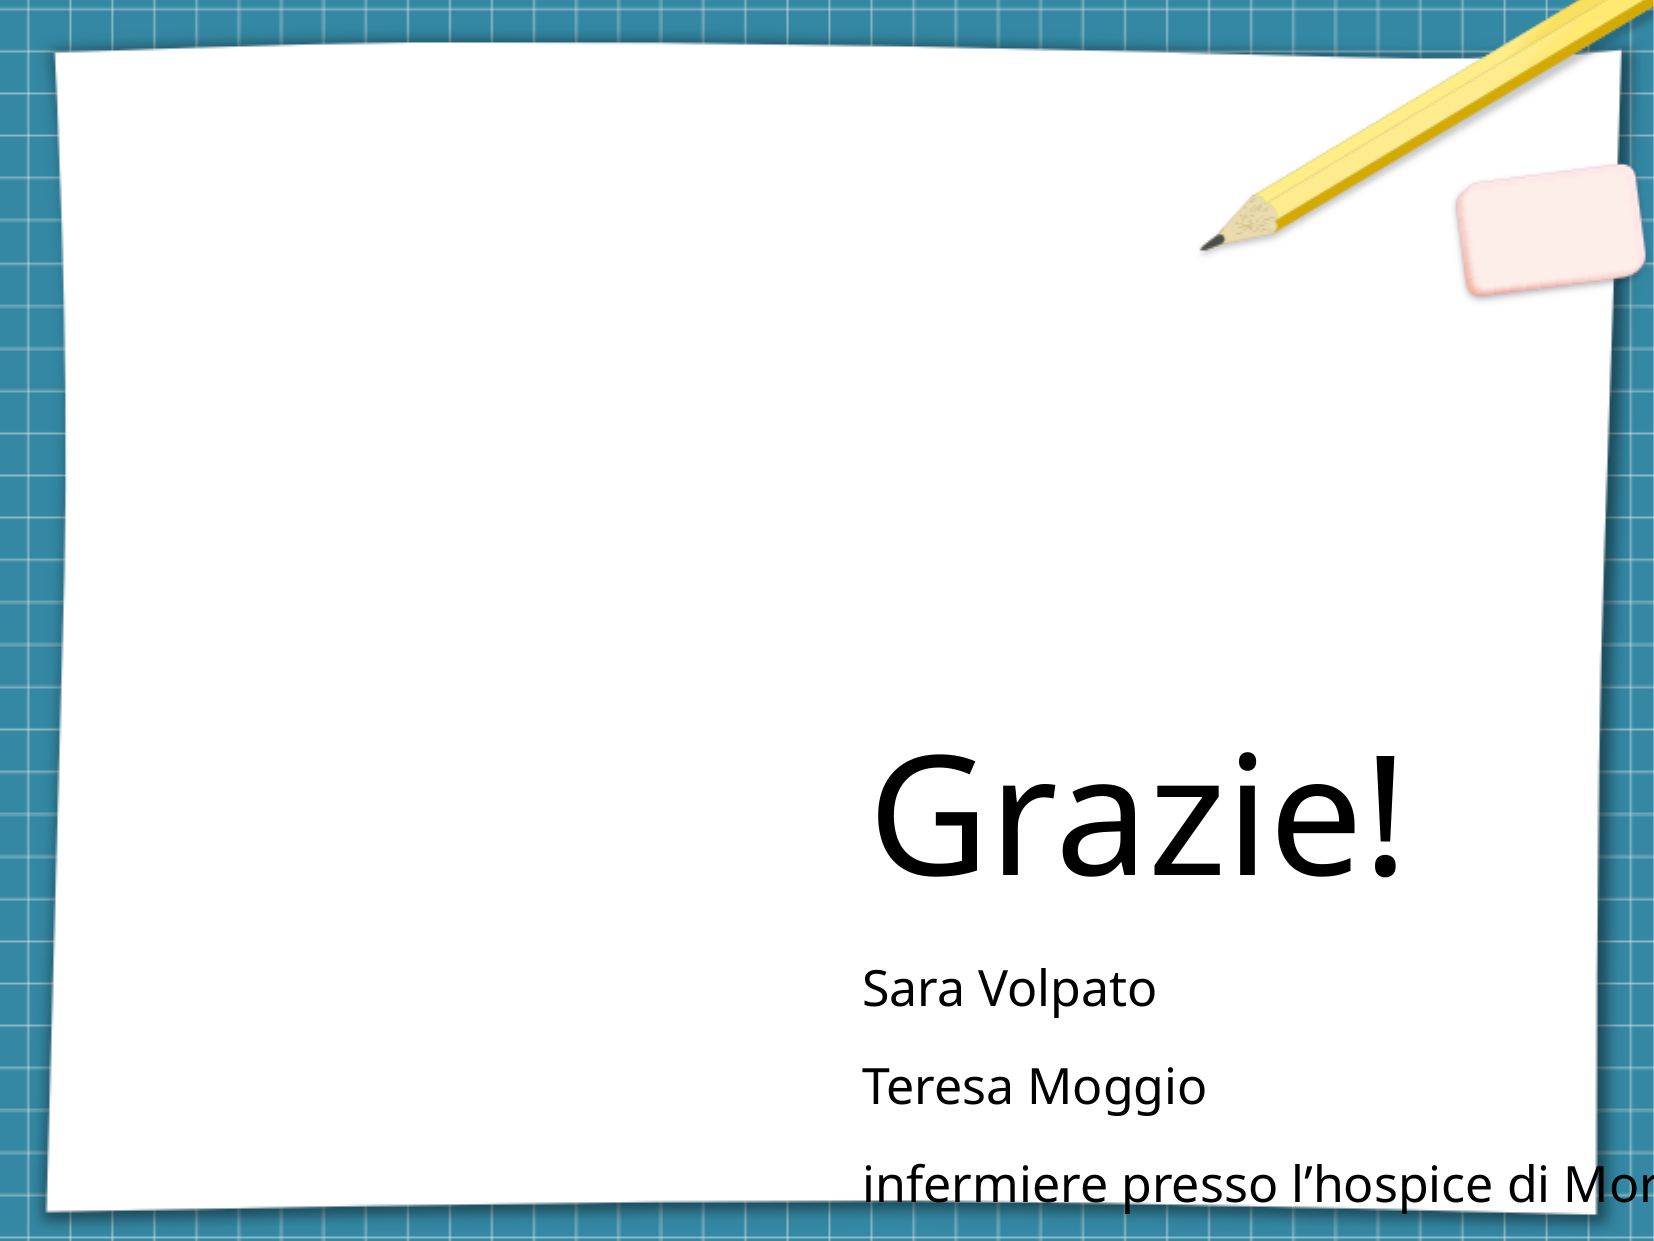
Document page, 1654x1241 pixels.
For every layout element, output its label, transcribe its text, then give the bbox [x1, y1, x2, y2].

picture [0, 0, 1654, 1241]
list Grazie! Sara Volpato Teresa Moggio infermiere presso l’hospice di Mori [791, 696, 1654, 1241]
